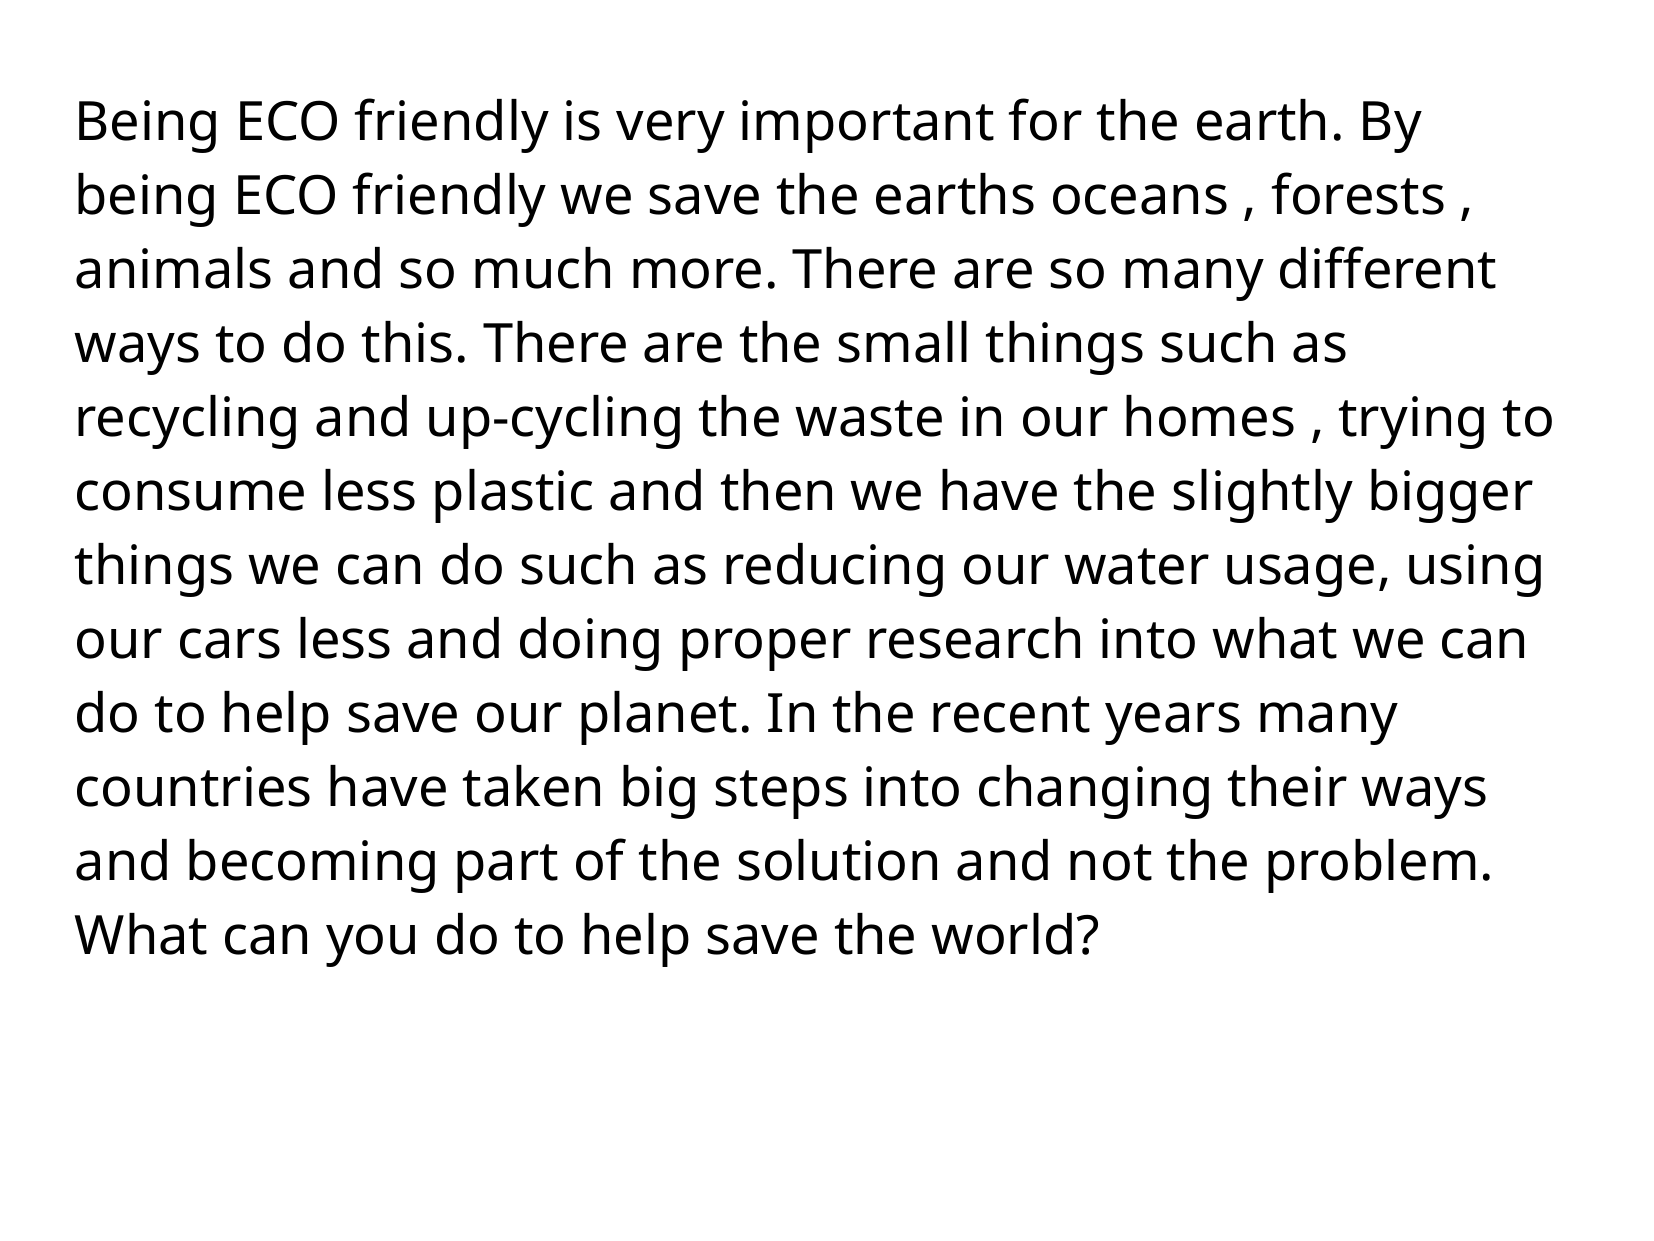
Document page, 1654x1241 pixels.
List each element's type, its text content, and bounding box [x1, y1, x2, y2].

text_box Being ECO friendly is very important for the earth. By being ECO friendly we save the earths oceans , forests , animals and so much more. There are so many different ways to do this. There are the small things such as recycling and up-cycling the waste in our homes , trying to consume less plastic and then we have the slightly bigger things we can do such as reducing our water usage, using our cars less and doing proper research into what we can do to help save our planet. In the recent years many countries have taken big steps into changing their ways and becoming part of the solution and not the problem. What can you do to help save the world? [60, 75, 1591, 1141]
